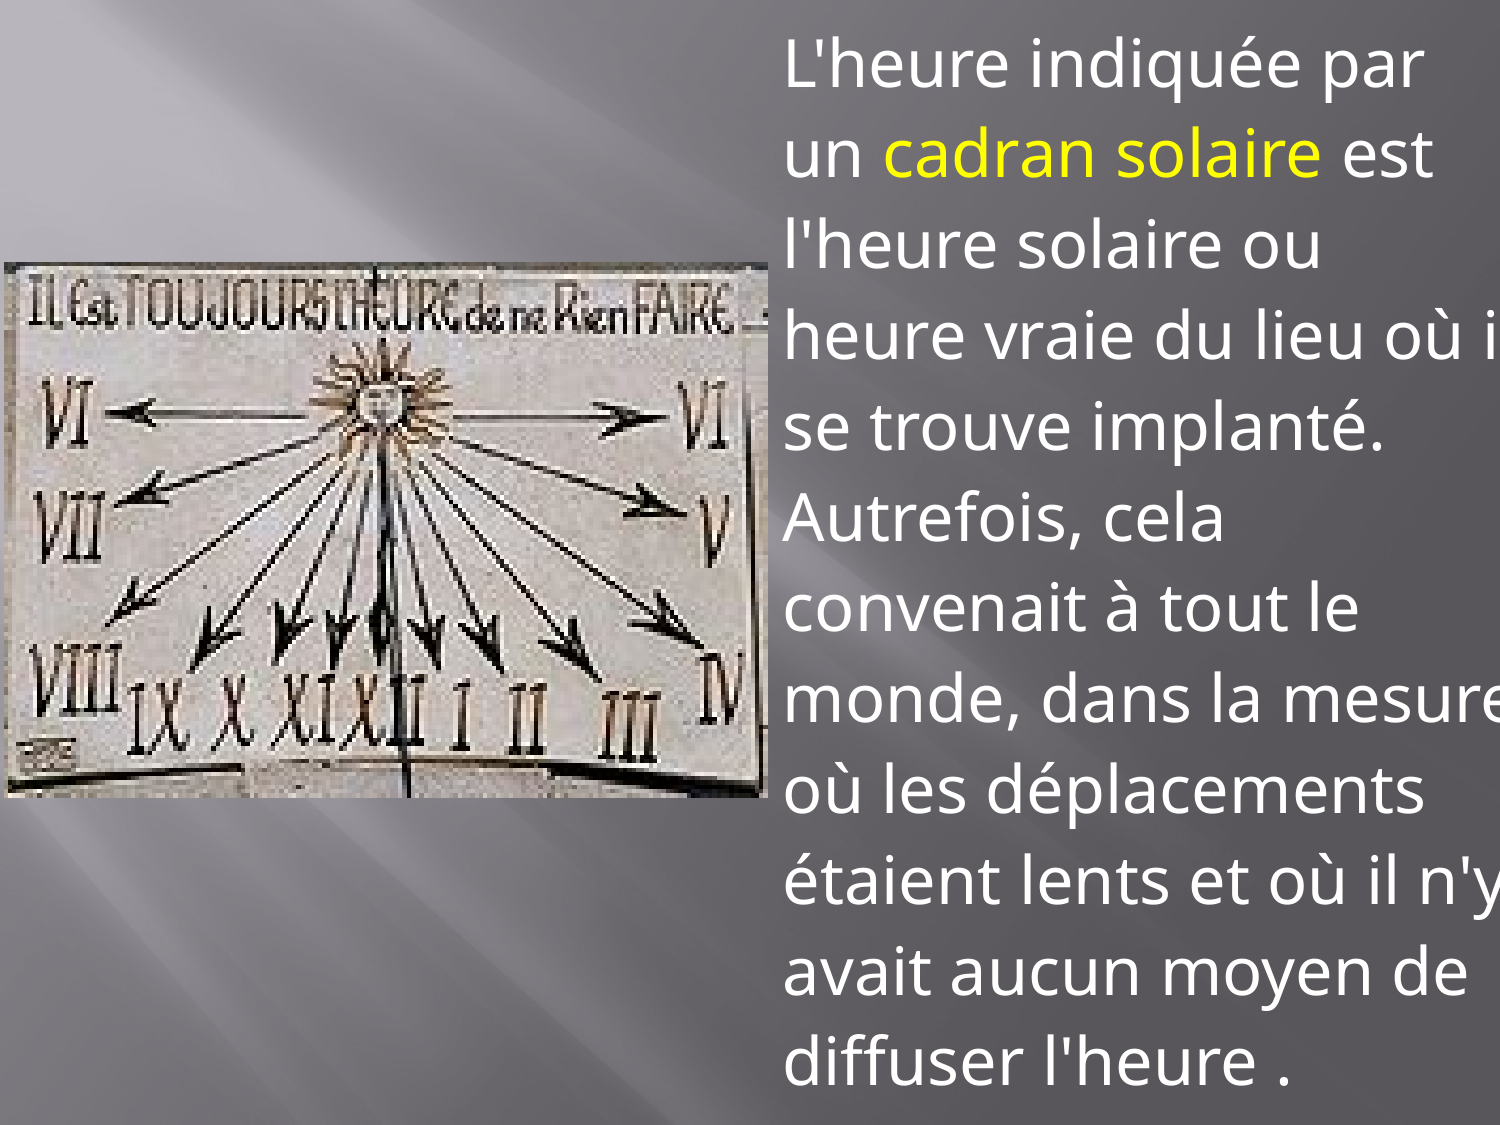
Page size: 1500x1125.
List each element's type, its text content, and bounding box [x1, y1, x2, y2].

picture [0, 0, 1500, 1125]
text_box L'heure indiquée par un cadran solaire est l'heure solaire ou heure vraie du lieu où il se trouve implanté. Autrefois, cela convenait à tout le monde, dans la mesure où les déplacements étaient lents et où il n'y avait aucun moyen de diffuser l'heure . [767, 8, 1500, 1096]
